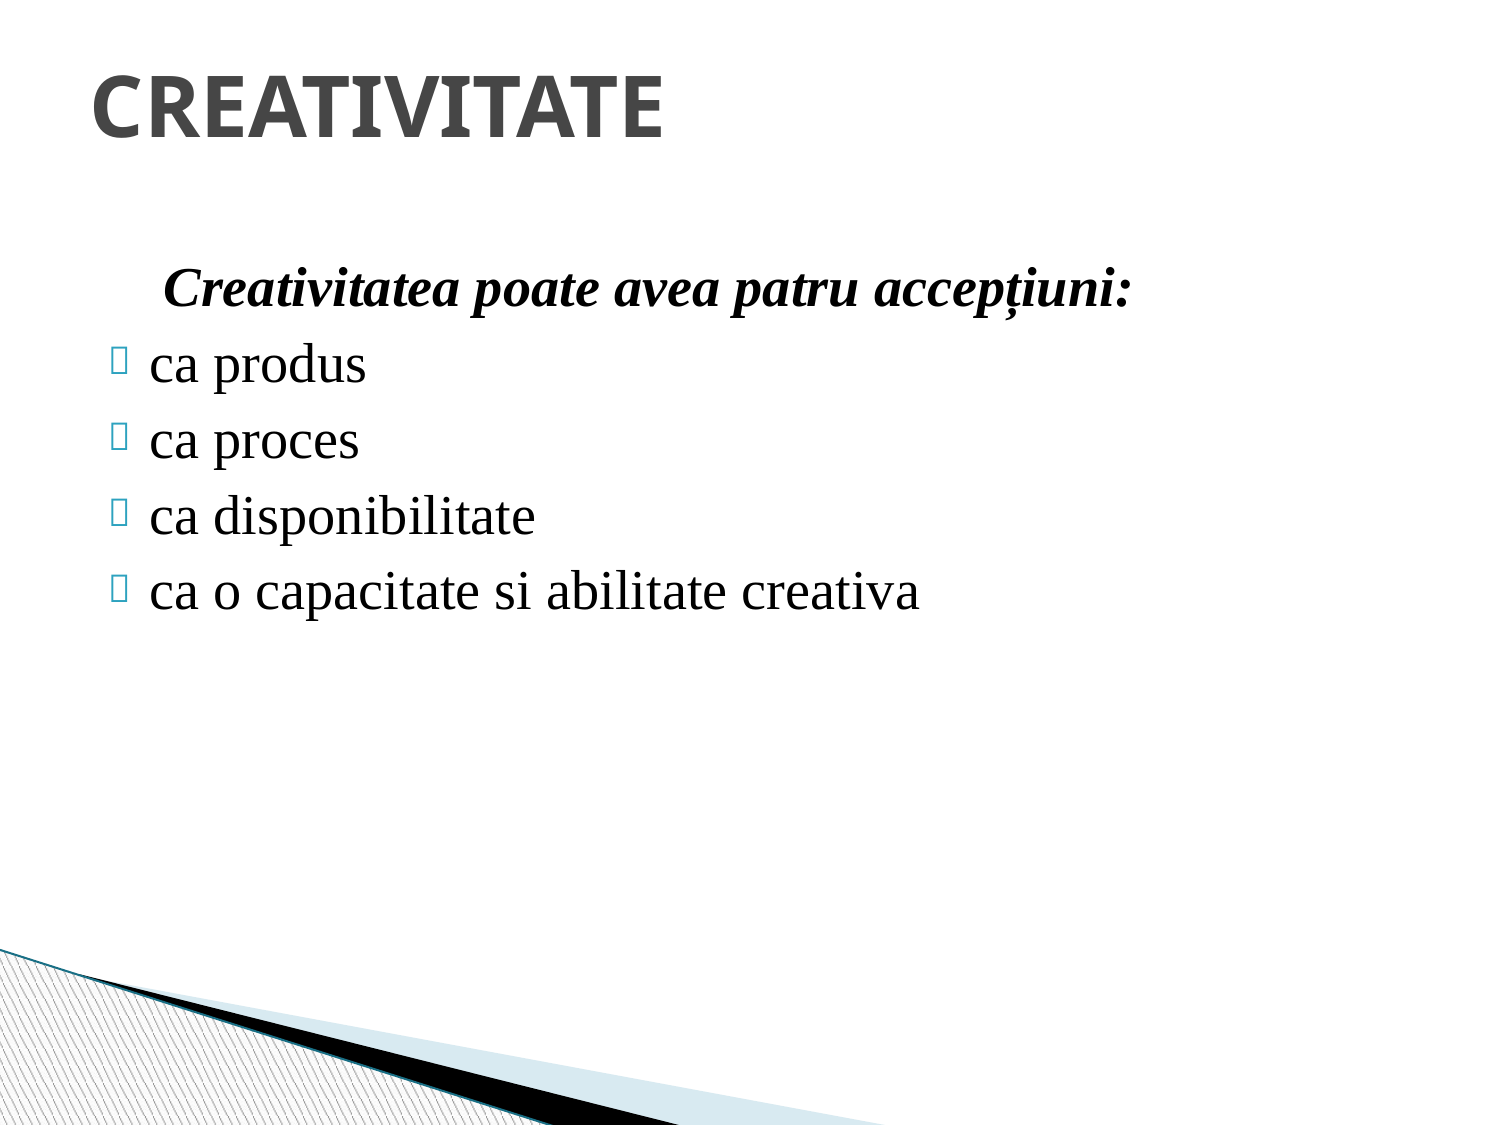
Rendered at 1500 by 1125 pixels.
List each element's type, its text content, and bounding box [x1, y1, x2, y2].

list Creativitatea poate avea patru accepțiuni: ca produs ca proces ca disponibilitate ca o capacitate si abilitate creativa [75, 243, 1425, 986]
picture [0, 952, 543, 1125]
title CREATIVITATE [75, 45, 1425, 233]
